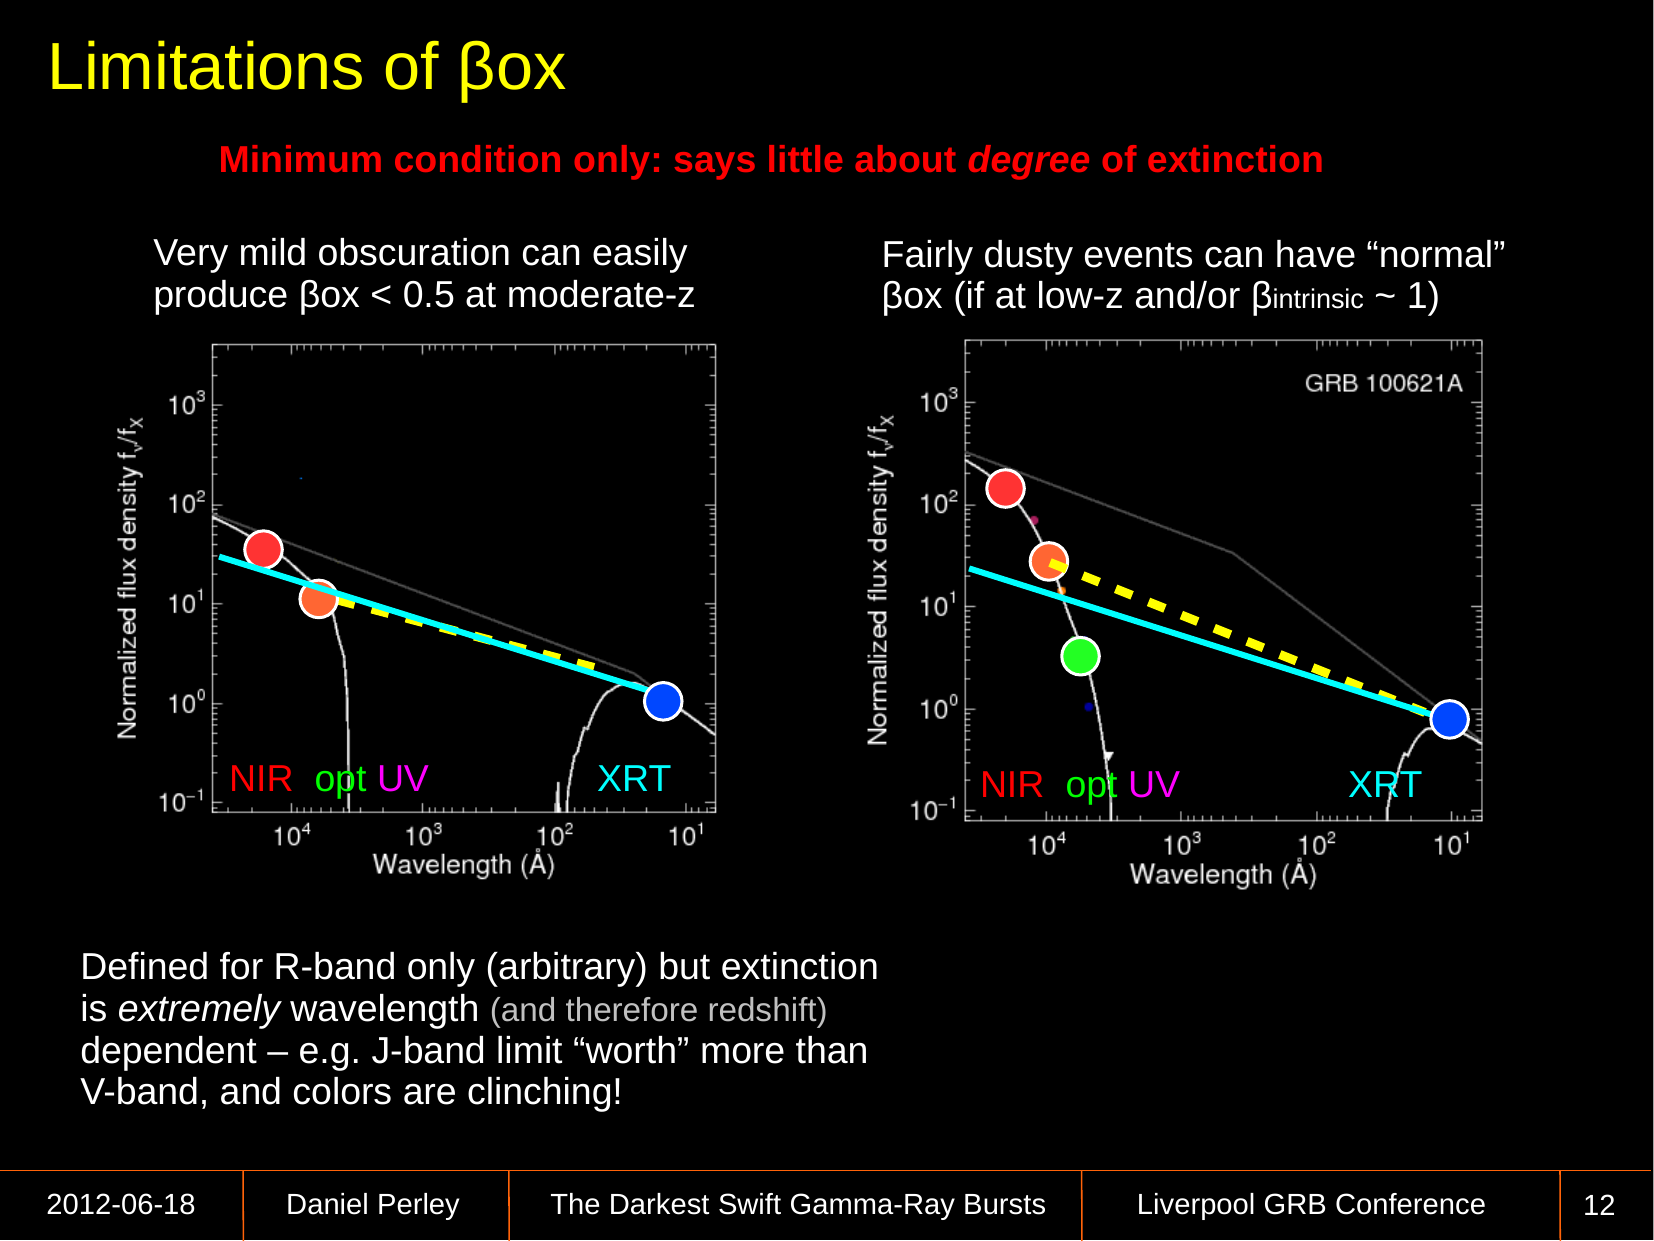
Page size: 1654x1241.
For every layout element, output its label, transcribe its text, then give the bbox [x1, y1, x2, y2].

text_box Fairly dusty events can have “normal” βox (if at low-z and/or βintrinsic ~ 1) [862, 221, 1538, 329]
text_box NIR opt UV XRT [965, 755, 1464, 813]
text_box [1430, 700, 1469, 739]
text_box [299, 587, 338, 618]
text_box [986, 469, 1025, 508]
text_box NIR opt UV XRT [214, 750, 713, 807]
picture [112, 337, 739, 885]
text_box [644, 682, 683, 721]
text_box Minimum condition only: says little about degree of extinction [199, 126, 1362, 193]
picture [862, 331, 1493, 894]
text_box [1030, 542, 1068, 581]
title Limitations of βox [47, 25, 1564, 107]
text_box [244, 530, 283, 568]
text_box [1061, 637, 1100, 676]
text_box [311, 580, 335, 589]
text_box Defined for R-band only (arbitrary) but extinction is extremely wavelength (and therefore redshift) dependent – e.g. J-band limit “worth” more than V-band, and colors are clinching! [61, 933, 901, 1126]
text_box Very mild obscuration can easily produce βox < 0.5 at moderate-z [134, 219, 847, 389]
